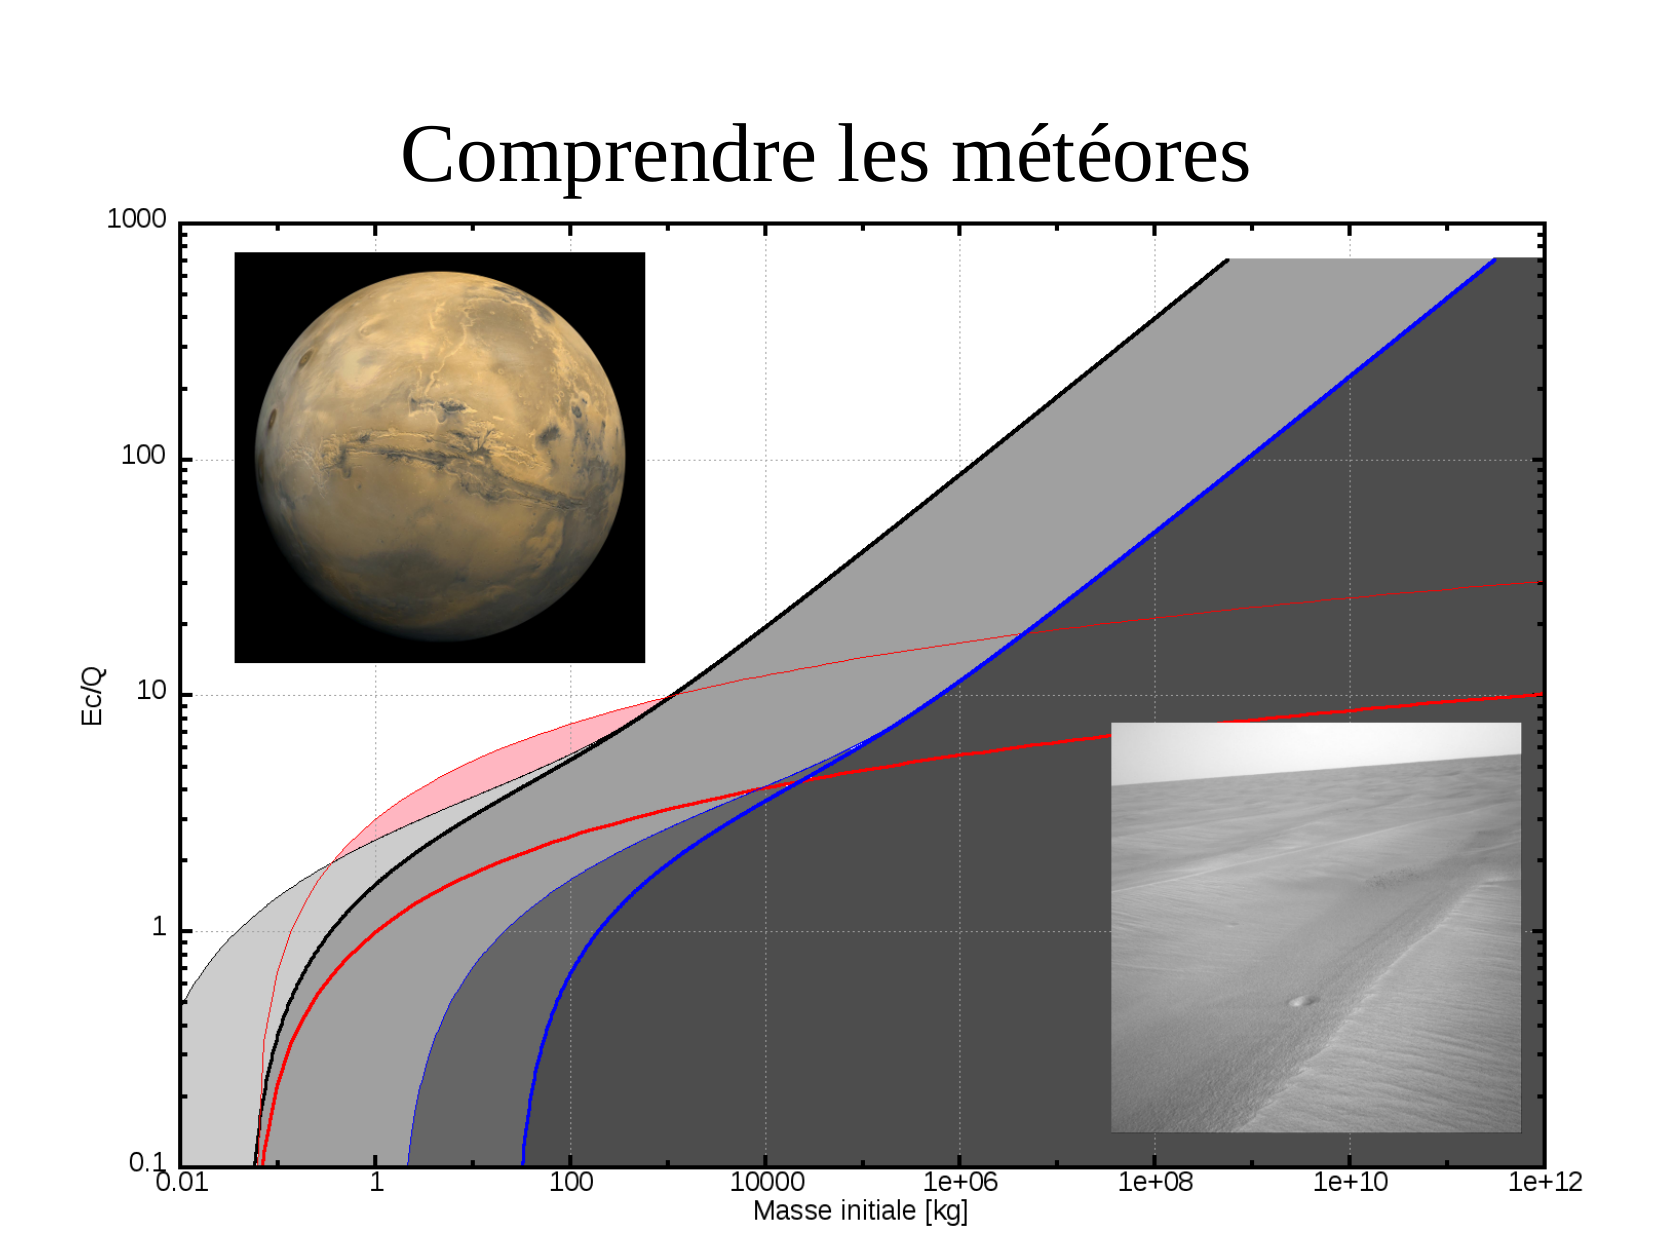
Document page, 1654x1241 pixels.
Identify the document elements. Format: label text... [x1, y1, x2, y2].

title Comprendre les météores [82, 49, 1571, 203]
picture [57, 203, 1597, 1231]
